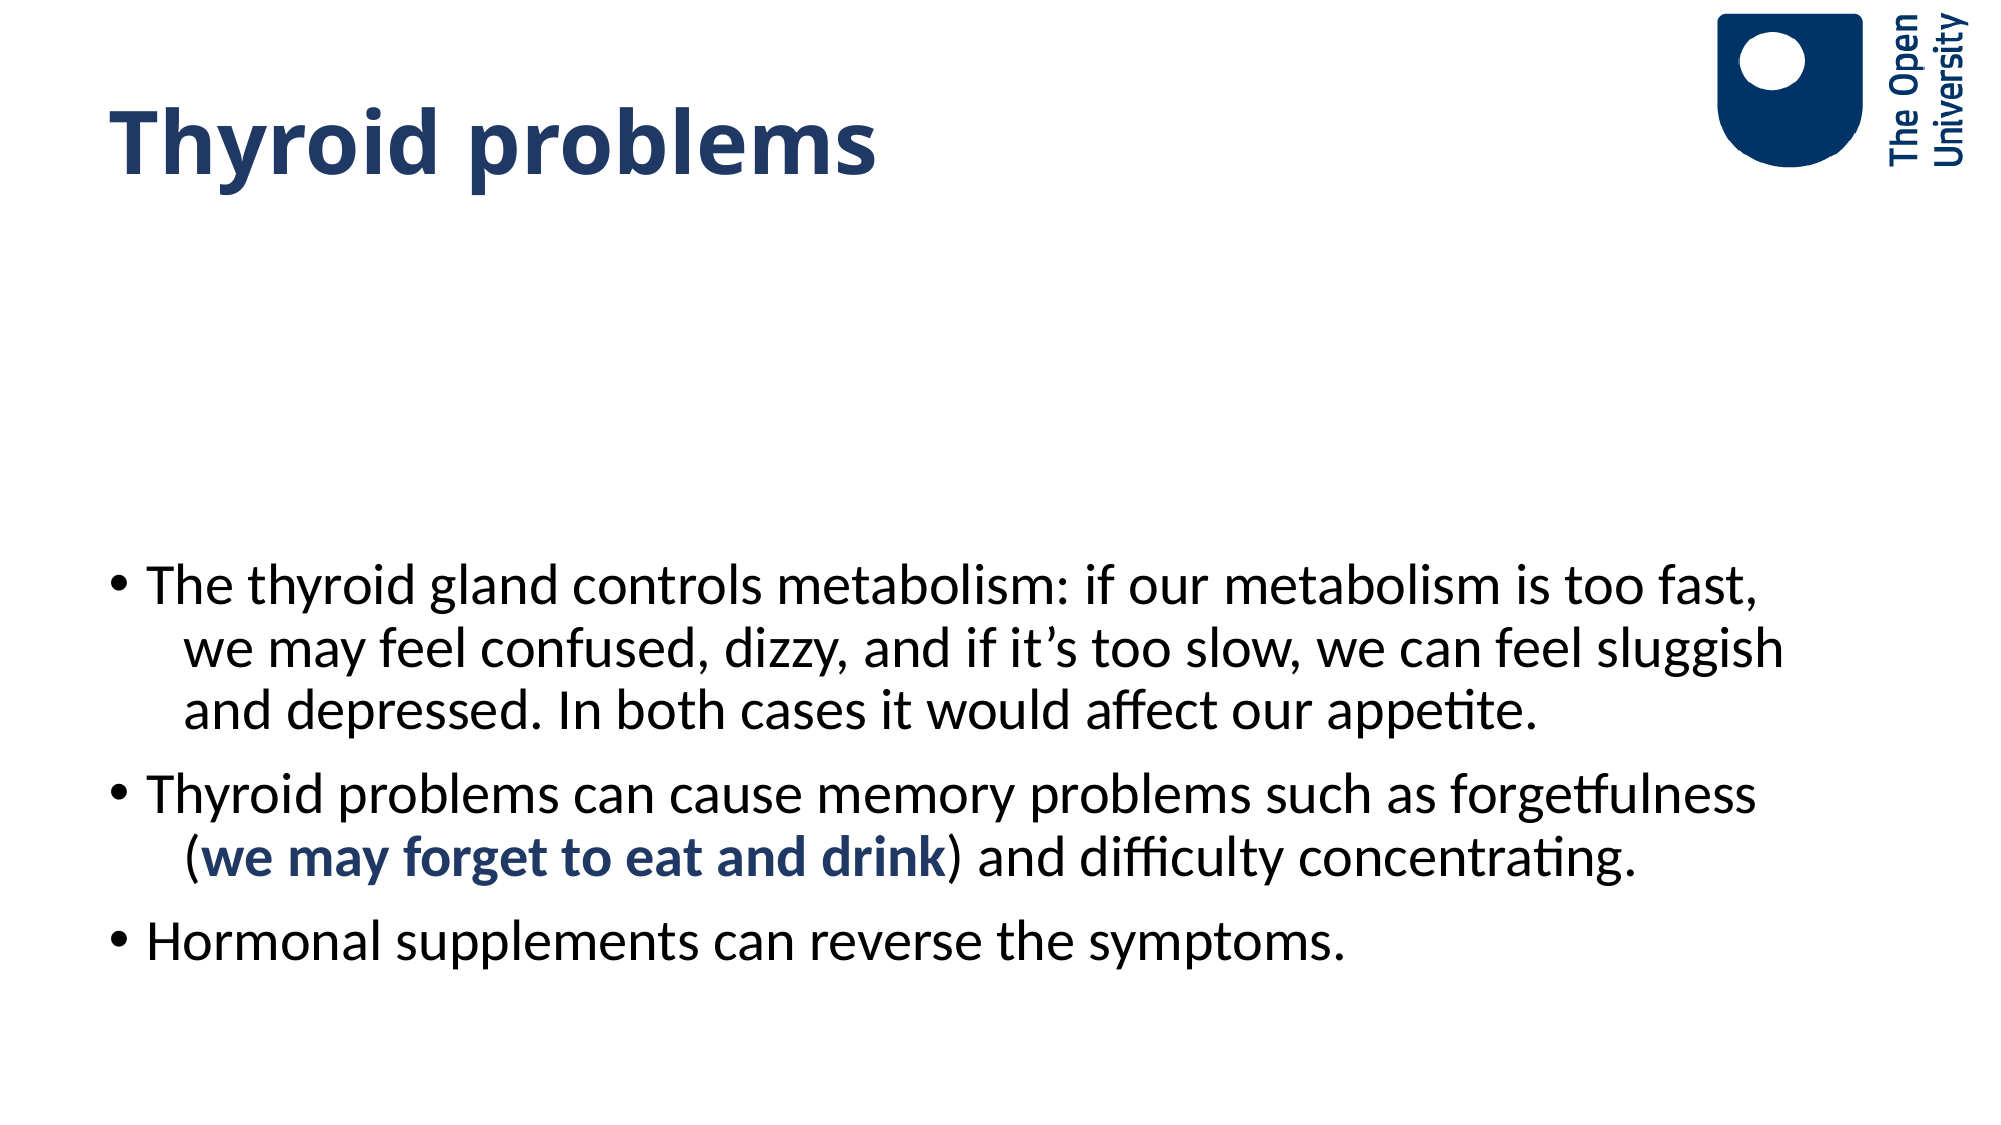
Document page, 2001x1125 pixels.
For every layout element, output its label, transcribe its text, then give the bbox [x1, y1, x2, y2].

picture [1716, 10, 1971, 170]
list The thyroid gland controls metabolism: if our metabolism is too fast, we may feel confused, dizzy, and if it’s too slow, we can feel sluggish and depressed. In both cases it would affect our appetite. Thyroid problems can cause memory problems such as forgetfulness (we may forget to eat and drink) and difficulty concentrating. Hormonal supplements can reverse the symptoms. [94, 288, 1820, 1003]
title Thyroid problems [94, 89, 1820, 288]
